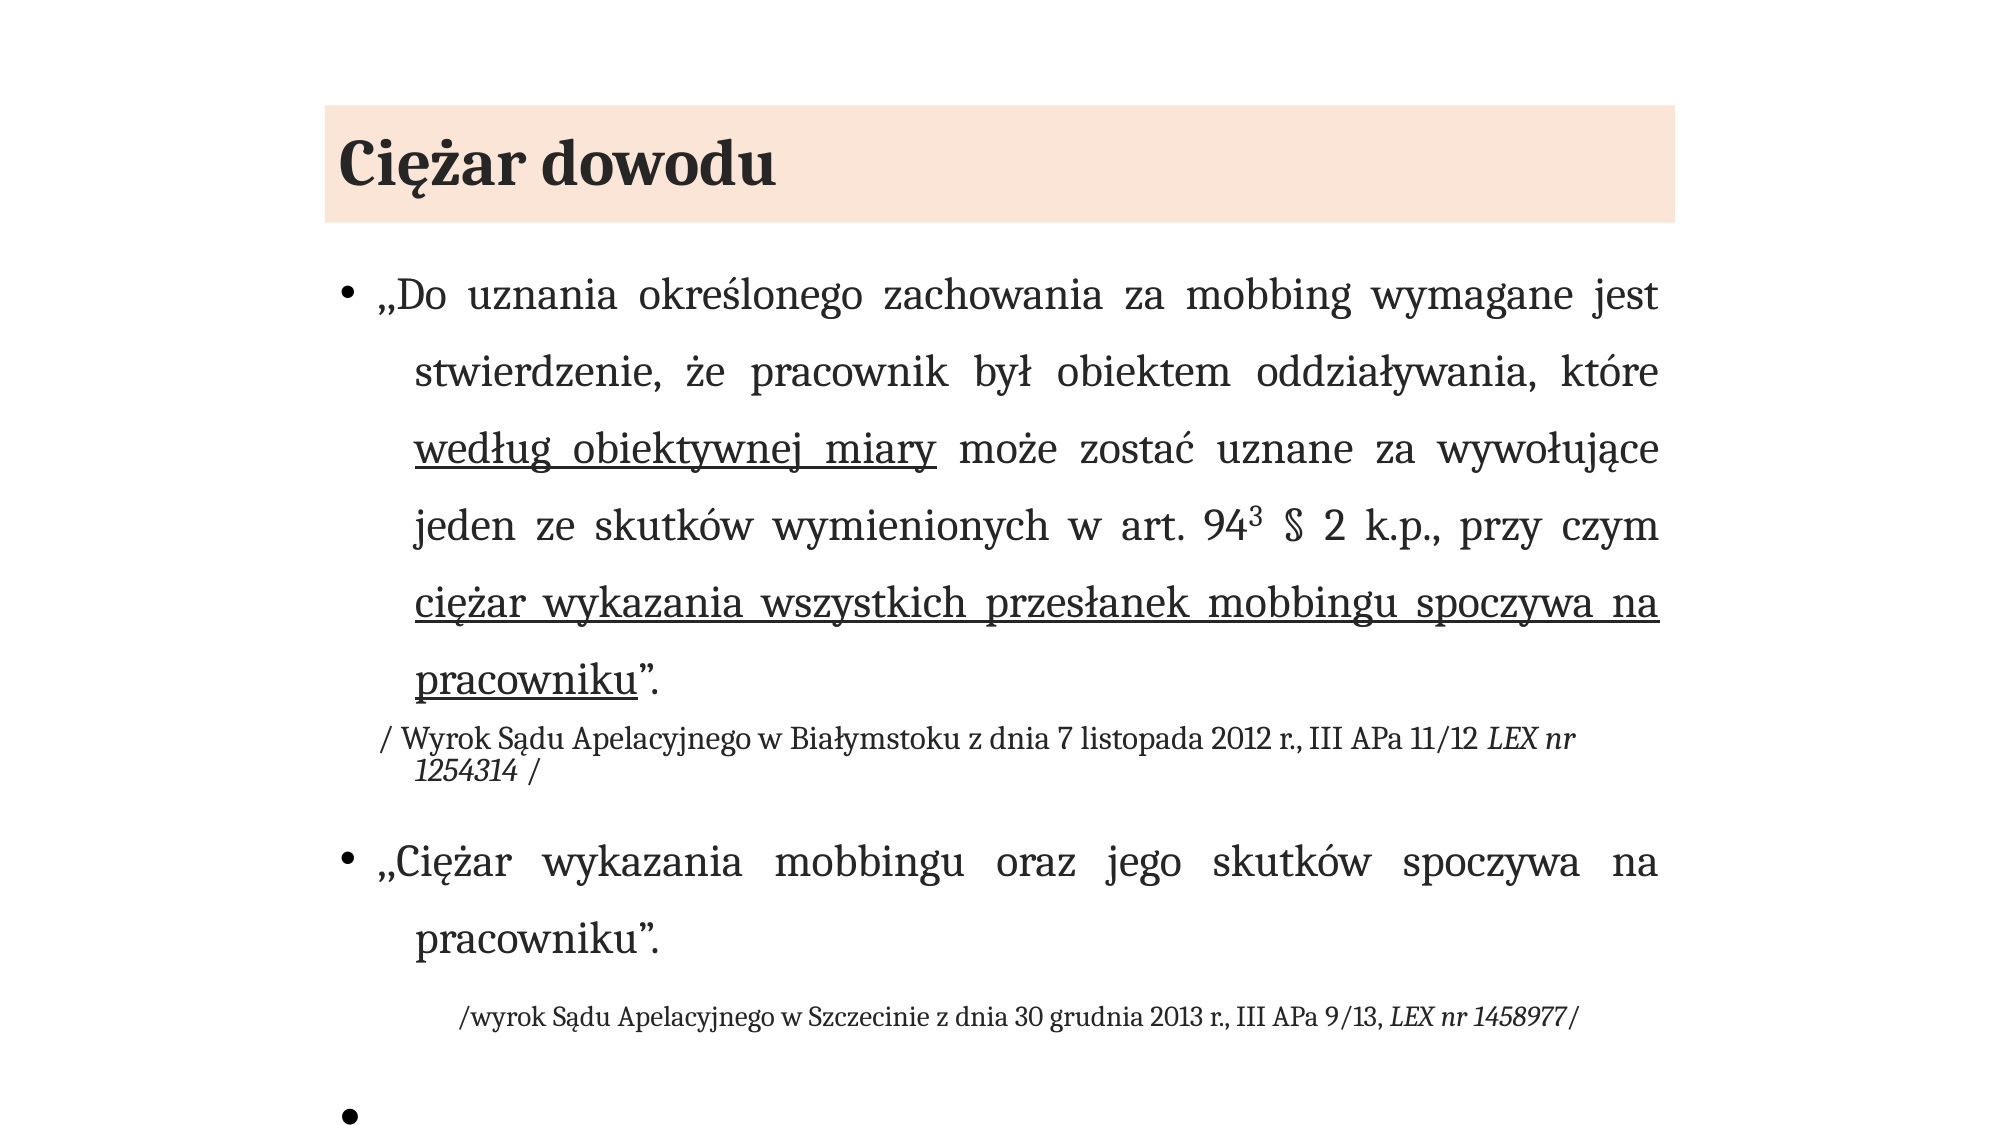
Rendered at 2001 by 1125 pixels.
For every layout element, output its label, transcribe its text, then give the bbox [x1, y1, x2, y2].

title Ciężar dowodu [324, 105, 1675, 223]
list ,,Do uznania określonego zachowania za mobbing wymagane jest stwierdzenie, że pracownik był obiektem oddziaływania, które według obiektywnej miary może zostać uznane za wywołujące jeden ze skutków wymienionych w art. 943 § 2 k.p., przy czym ciężar wykazania wszystkich przesłanek mobbingu spoczywa na pracowniku”. / Wyrok Sądu Apelacyjnego w Białymstoku z dnia 7 listopada 2012 r., III APa 11/12 LEX nr 1254314 / ,,Ciężar wykazania mobbingu oraz jego skutków spoczywa na pracowniku”. /wyrok Sądu Apelacyjnego w Szczecinie z dnia 30 grudnia 2013 r., III APa 9/13, LEX nr 1458977/ [324, 234, 1675, 1079]
